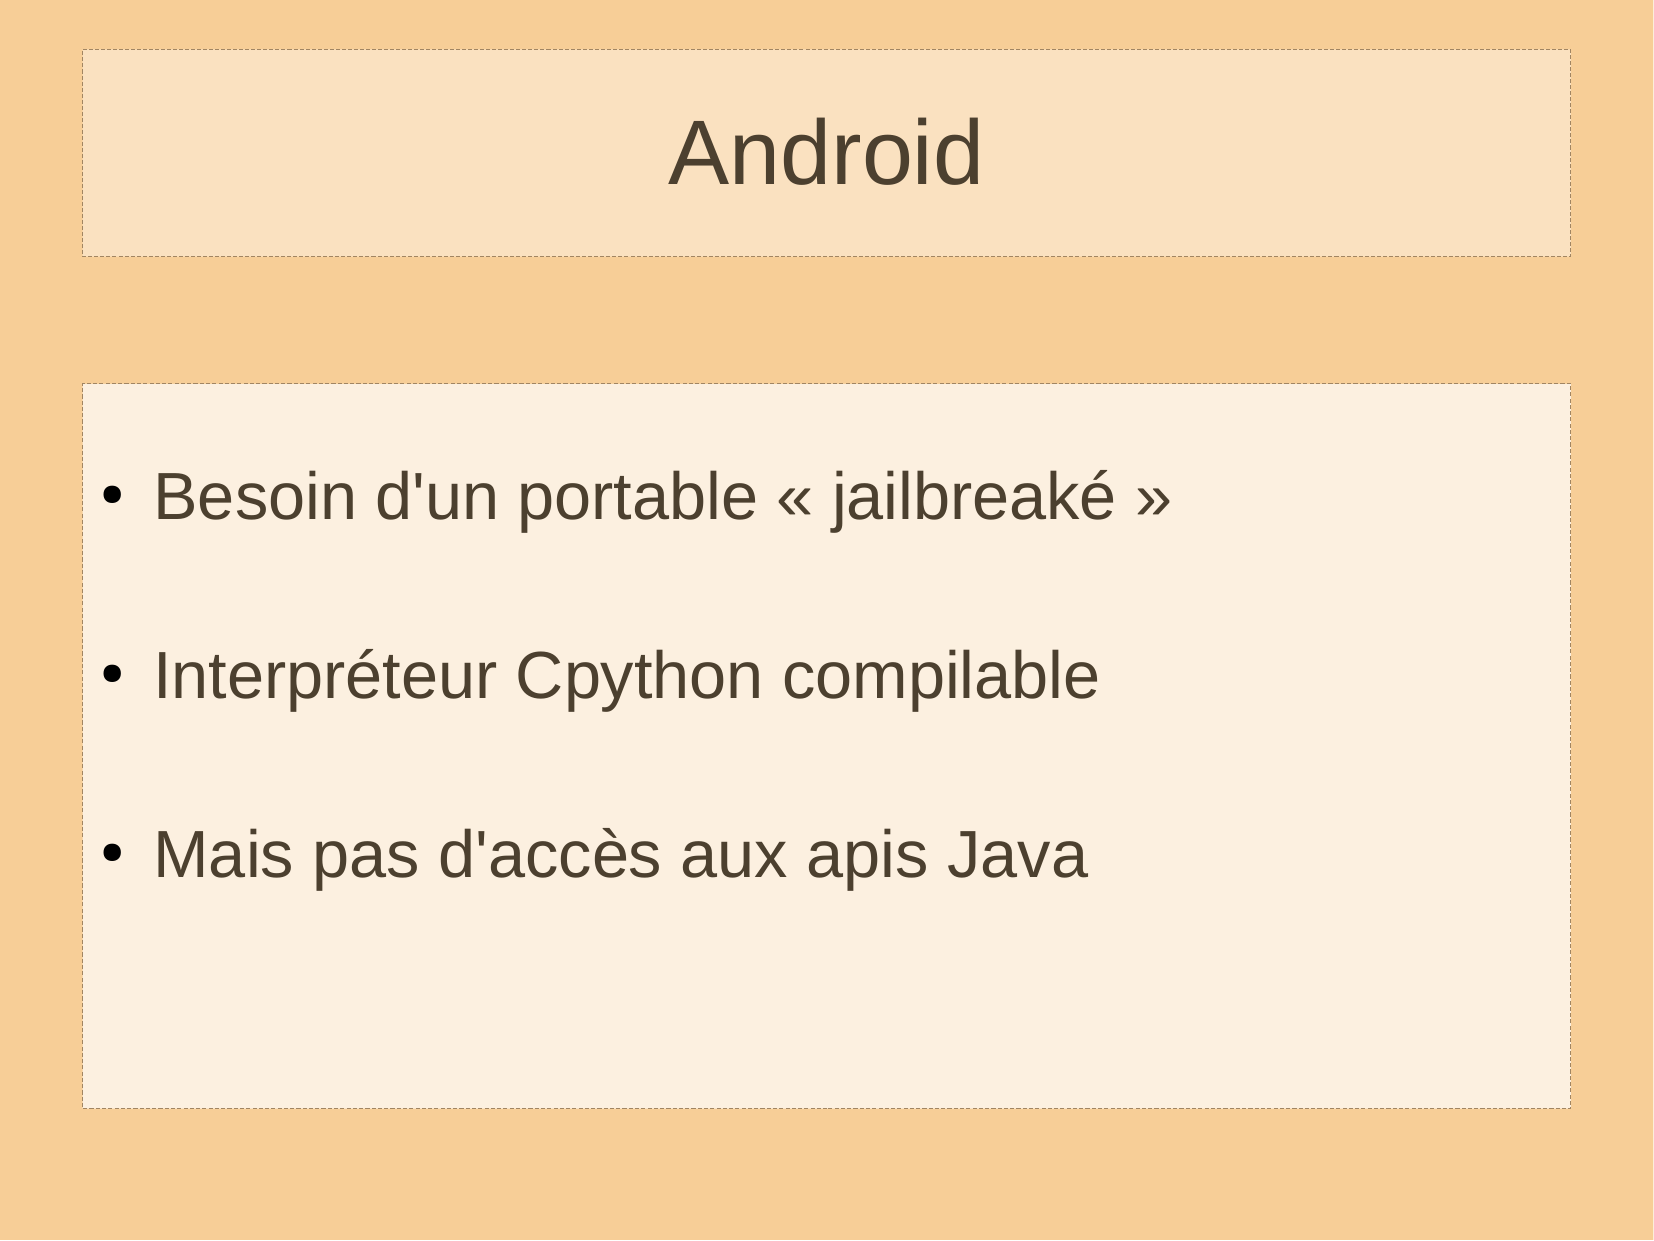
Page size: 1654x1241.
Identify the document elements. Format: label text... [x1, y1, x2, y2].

title Android [82, 49, 1571, 257]
list Besoin d'un portable « jailbreaké » Interpréteur Cpython compilable Mais pas d'accès aux apis Java [82, 383, 1571, 1109]
